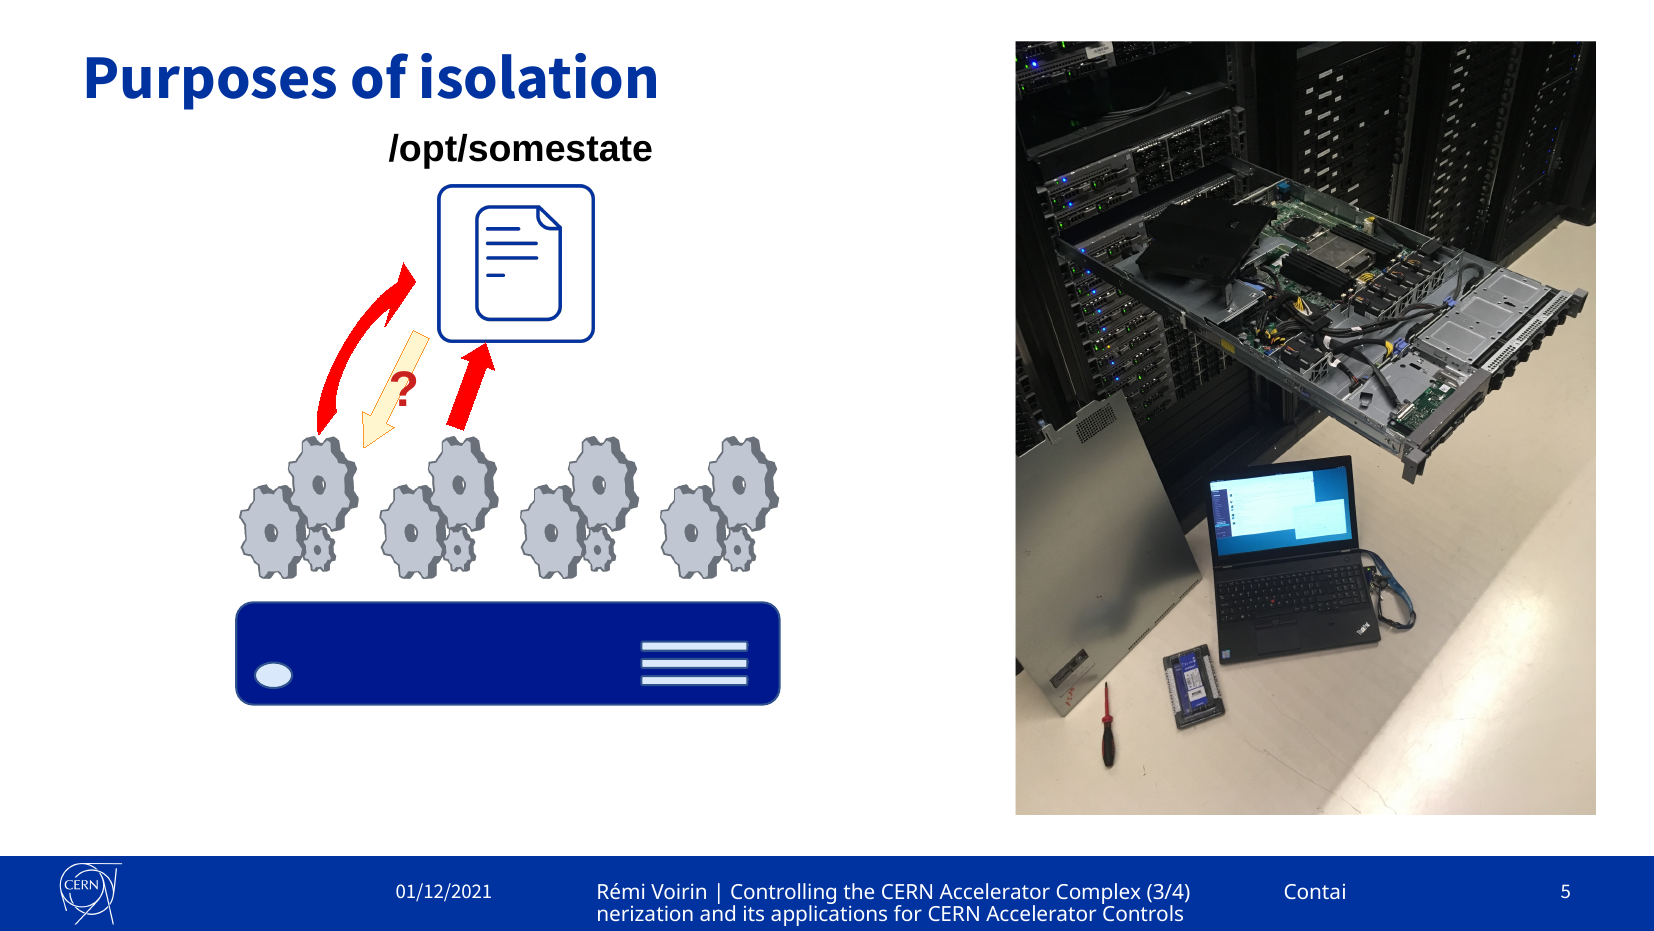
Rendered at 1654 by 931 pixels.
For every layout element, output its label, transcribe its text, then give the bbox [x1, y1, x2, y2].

picture [1015, 41, 1596, 815]
picture [239, 436, 780, 579]
text_box [446, 342, 495, 431]
text_box [236, 602, 780, 705]
text_box [401, 330, 430, 354]
picture [56, 859, 127, 928]
title Purposes of isolation [82, 37, 1571, 193]
text_box [317, 262, 416, 435]
text_box ? [373, 354, 438, 425]
text_box [362, 410, 395, 448]
picture [437, 184, 595, 343]
text_box /opt/somestate [373, 120, 721, 178]
